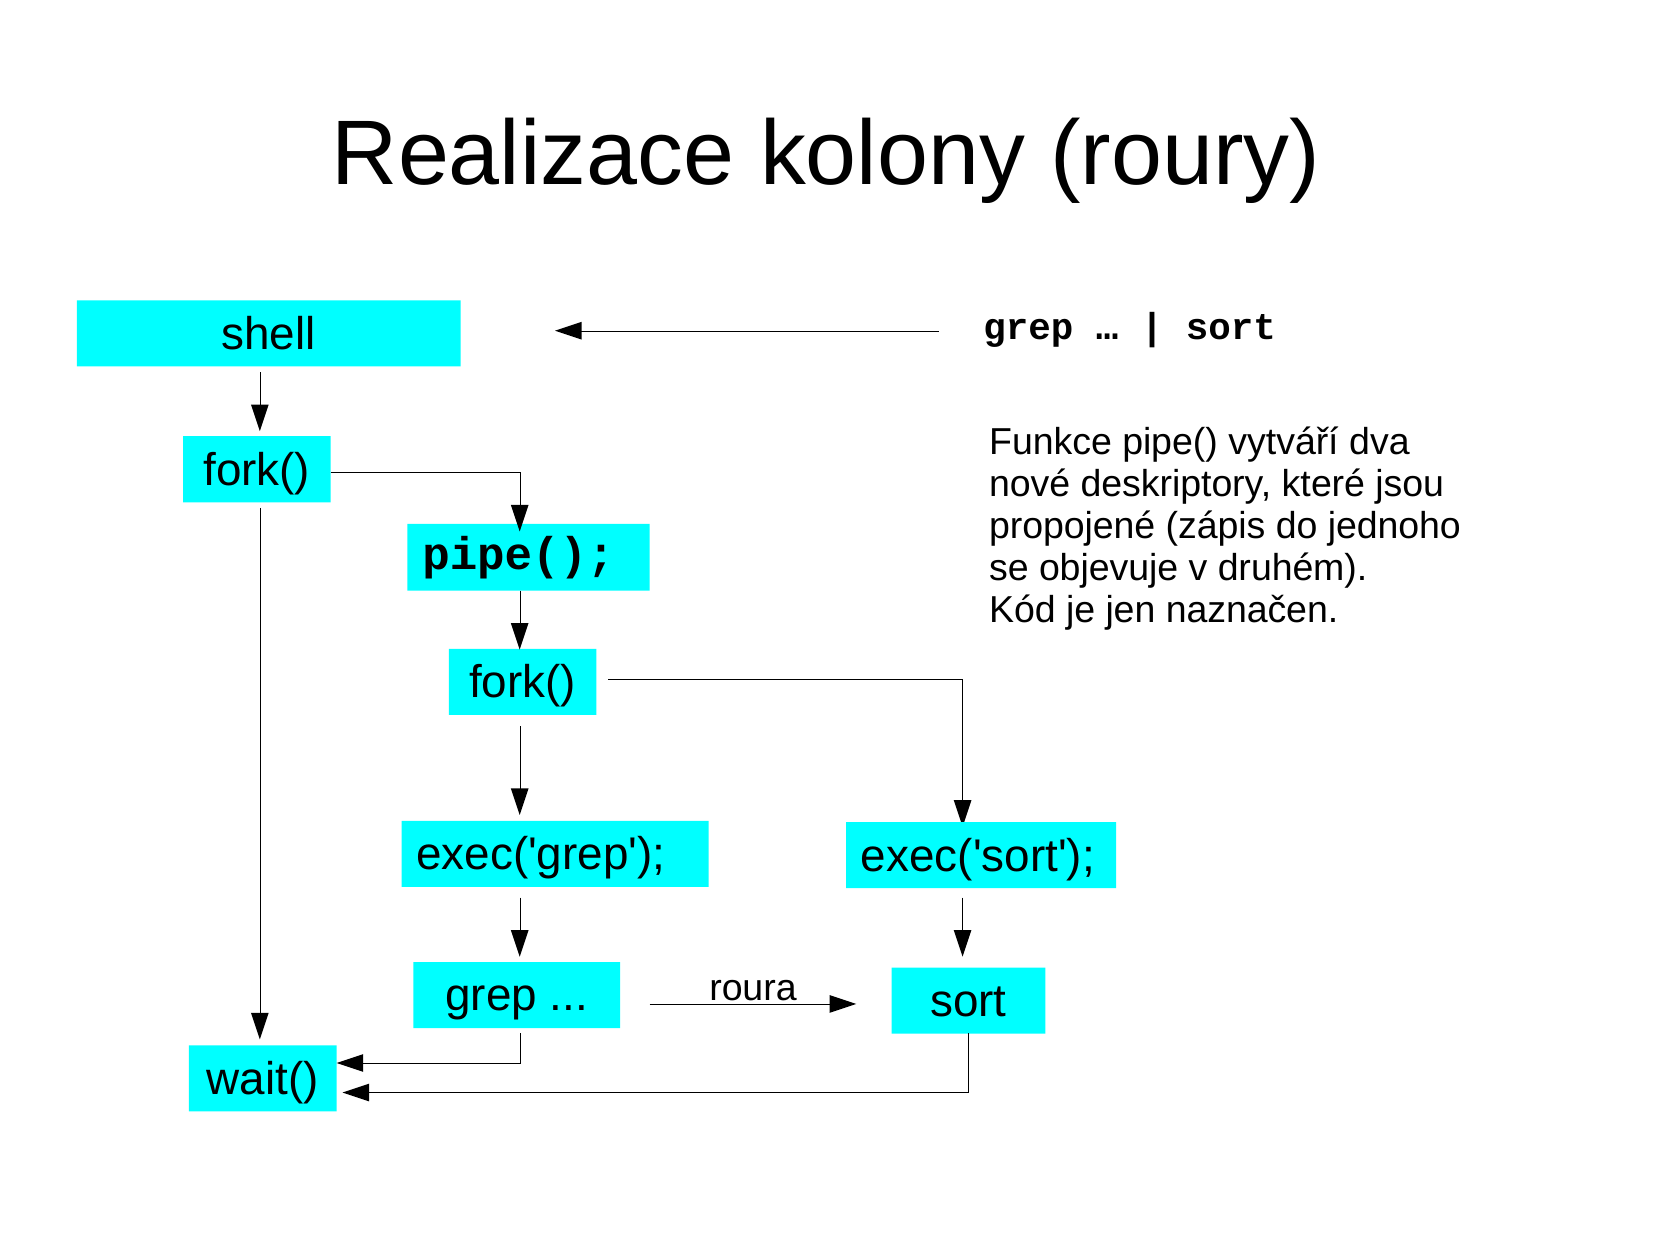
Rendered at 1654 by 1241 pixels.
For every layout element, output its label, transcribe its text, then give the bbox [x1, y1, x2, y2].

text_box grep … | sort [968, 301, 1323, 359]
text_box sort [891, 967, 1046, 1034]
text_box fork() [183, 436, 331, 503]
text_box pipe(); [407, 523, 650, 591]
text_box fork() [448, 648, 597, 715]
text_box exec('grep'); [401, 820, 709, 887]
text_box wait() [188, 1045, 337, 1112]
text_box shell [76, 300, 461, 367]
text_box exec('sort'); [846, 822, 1117, 888]
text_box Funkce pipe() vytváří dva nové deskriptory, které jsou propojené (zápis do jednoho se objevuje v druhém). Kód je jen naznačen. [974, 413, 1477, 639]
text_box roura [649, 958, 857, 1016]
text_box grep ... [413, 962, 621, 1028]
title Realizace kolony (roury) [82, 4, 1571, 302]
